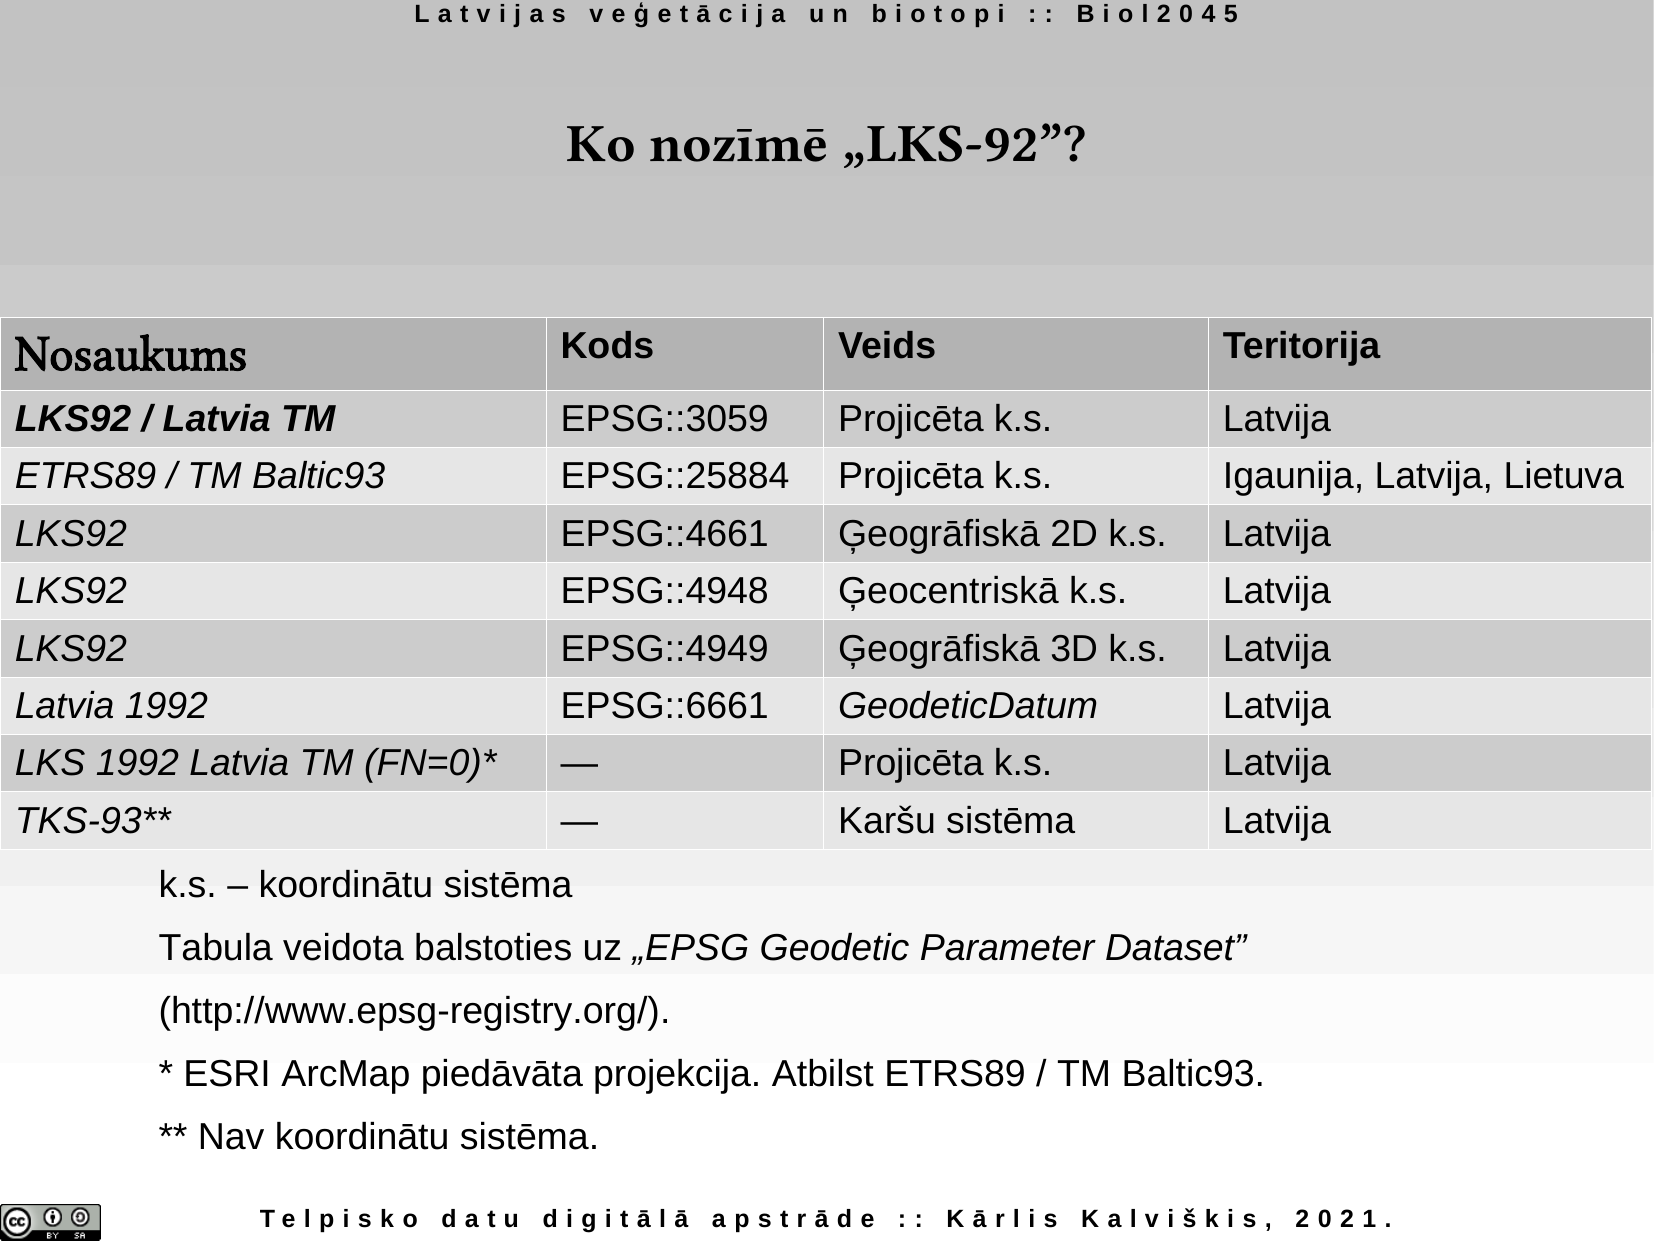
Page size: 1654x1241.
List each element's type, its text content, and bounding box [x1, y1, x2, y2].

table_cell Latvija [1209, 620, 1651, 677]
table_cell EPSG::6661 [547, 678, 823, 734]
table_cell Karšu sistēma [824, 792, 1208, 842]
title Ko nozīmē „LKS-92”? [0, 1, 1654, 287]
table_cell Latvija [1209, 735, 1651, 791]
table_cell Projicēta k.s. [824, 391, 1208, 447]
table_cell EPSG::4948 [547, 563, 823, 619]
table_header Nosaukums [1, 318, 546, 390]
table_cell Latvija [1209, 792, 1651, 849]
table_cell EPSG::4949 [547, 620, 823, 677]
table_cell Ģeogrāfiskā 3D k.s. [824, 620, 1208, 677]
table_cell LKS 1992 Latvia TM (FN=0)* [1, 735, 546, 791]
table_cell Latvia 1992 [1, 678, 546, 734]
table_cell — [547, 792, 823, 842]
table_header Veids [824, 318, 1208, 390]
table_header Teritorija [1209, 318, 1651, 390]
table_cell Projicēta k.s. [824, 735, 1208, 791]
table_cell Ģeogrāfiskā 2D k.s. [824, 505, 1208, 562]
table_cell GeodeticDatum [824, 678, 1208, 734]
table_cell LKS92 [1, 563, 546, 619]
table_cell ETRS89 / TM Baltic93 [1, 448, 546, 504]
table_cell Latvija [1209, 391, 1651, 447]
table_cell Latvija [1209, 505, 1651, 562]
table_cell Igaunija, Latvija, Lietuva [1209, 448, 1651, 504]
table_header Kods [547, 318, 823, 390]
table_cell Projicēta k.s. [824, 448, 1208, 504]
picture [0, 287, 1654, 1241]
table_cell LKS92 [1, 505, 546, 562]
table_cell Latvija [1209, 678, 1651, 734]
table_cell LKS92 [1, 620, 546, 677]
table_cell — [547, 735, 823, 791]
table_cell Ģeocentriskā k.s. [824, 563, 1208, 619]
text_box k.s. – koordinātu sistēma Tabula veidota balstoties uz „EPSG Geodetic Parameter Dataset” (http://www.epsg-registry.org/). * ESRI ArcMap piedāvāta projekcija. Atbilst ETRS89 / TM Baltic93. ** Nav koordinātu sistēma. [158, 842, 1267, 1158]
table_cell EPSG::25884 [547, 448, 823, 504]
table_cell Latvija [1209, 563, 1651, 619]
table_cell LKS92 / Latvia TM [1, 391, 546, 447]
table_cell EPSG::4661 [547, 505, 823, 562]
table_cell EPSG::3059 [547, 391, 823, 447]
table_cell TKS-93** [1, 792, 546, 849]
